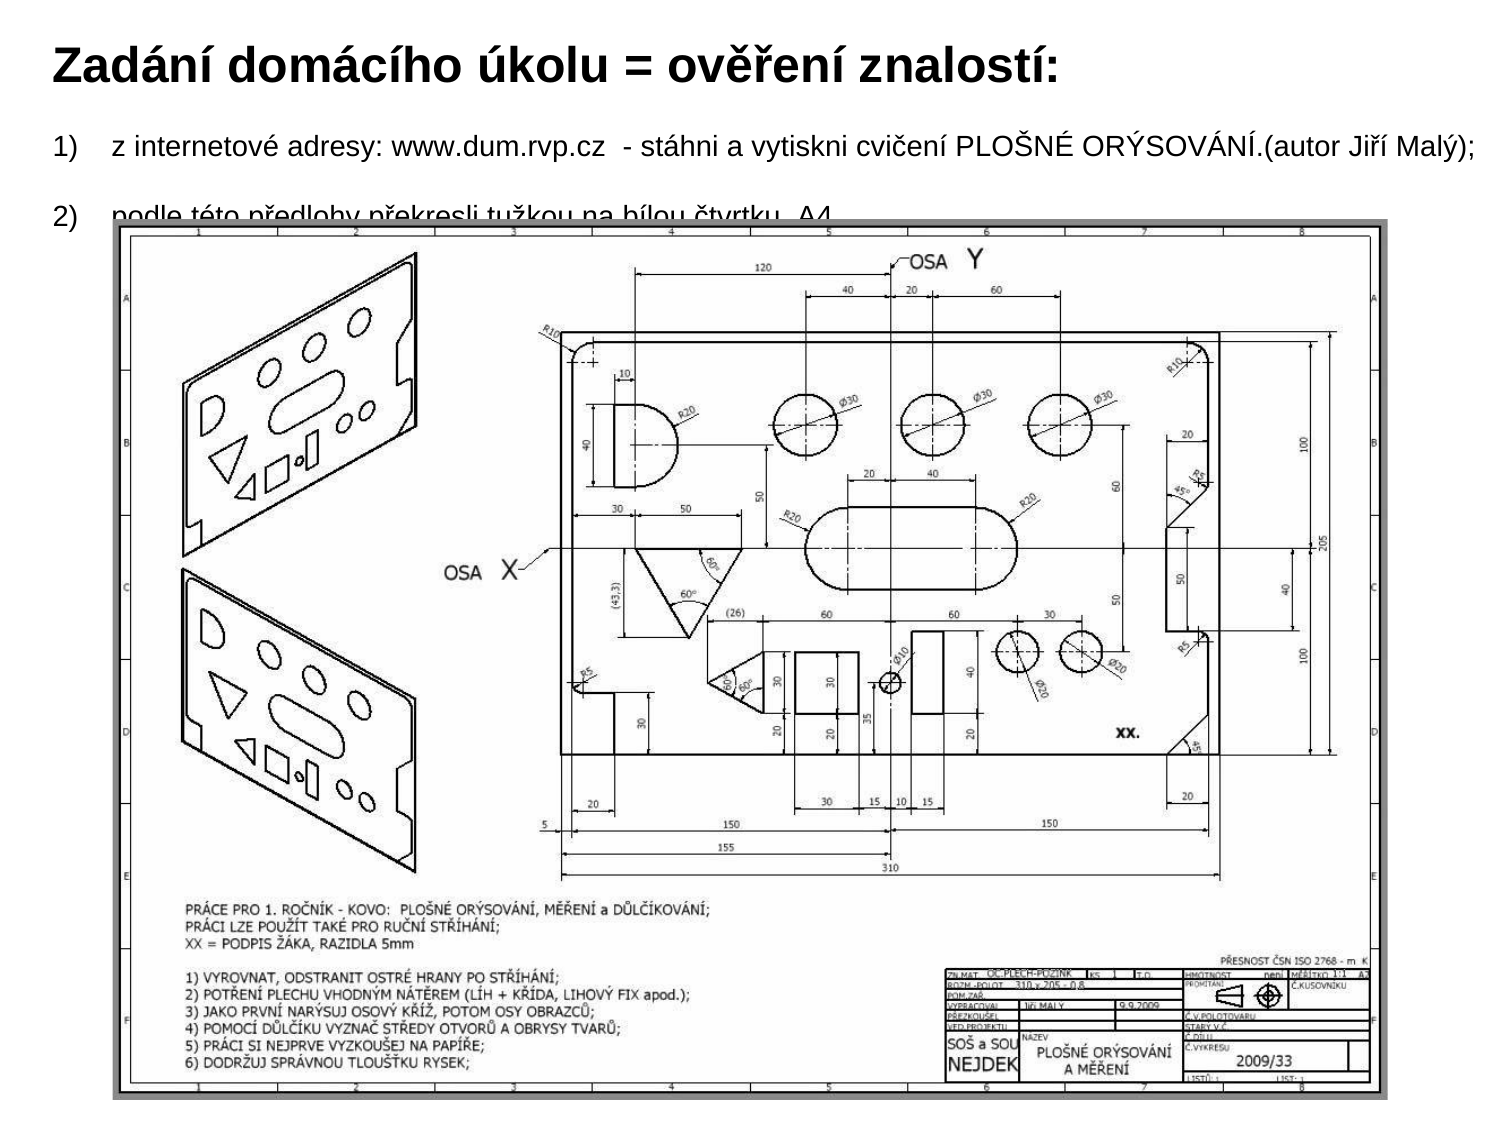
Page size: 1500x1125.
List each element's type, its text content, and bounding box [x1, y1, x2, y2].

title Zadání domácího úkolu = ověření znalostí: 1) z internetové adresy: www.dum.rvp.cz - stáhni a vytiskni cvičení PLOŠNÉ ORÝSOVÁNÍ.(autor Jiří Malý); 2) podle této předlohy překresli tužkou na bílou čtvrtku A4. [37, 24, 1500, 225]
picture [112, 219, 1388, 1101]
